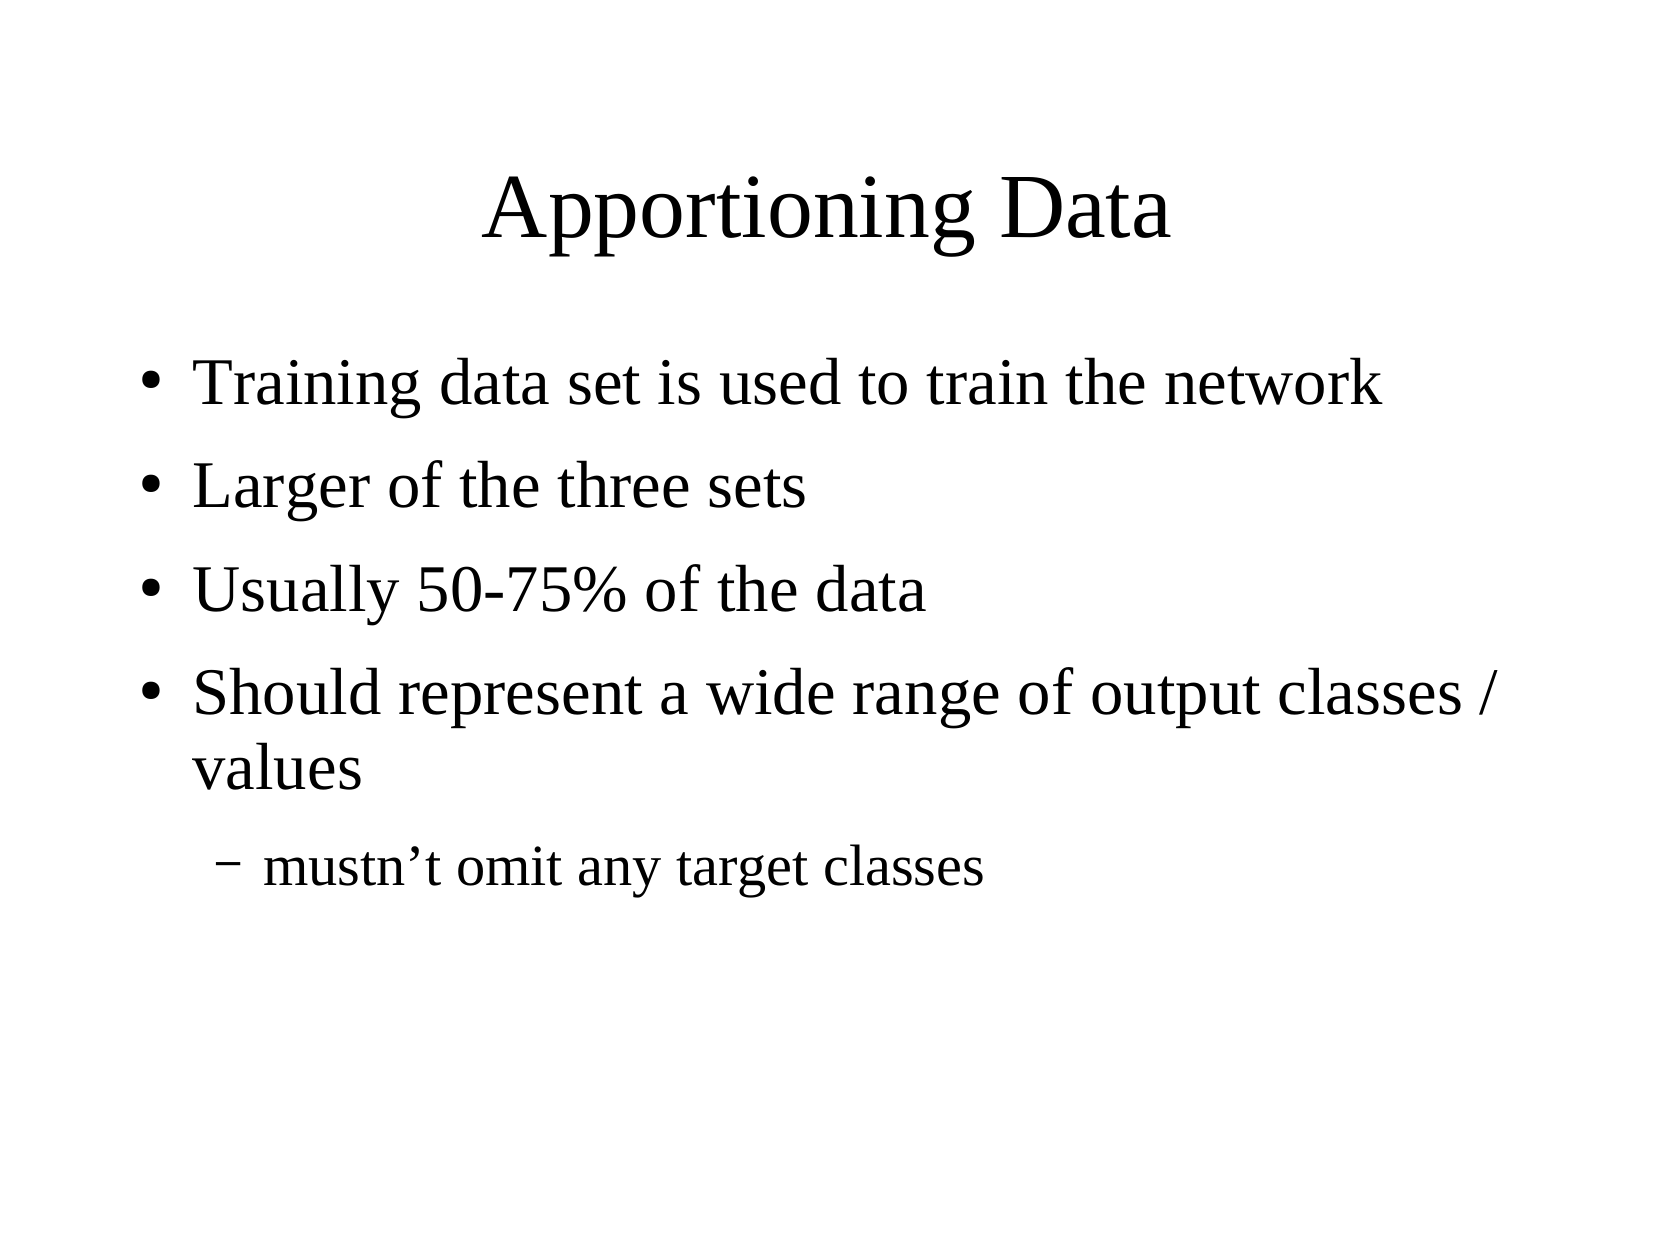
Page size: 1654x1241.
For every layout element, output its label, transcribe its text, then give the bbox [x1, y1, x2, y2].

list Training data set is used to train the network Larger of the three sets Usually 50-75% of the data Should represent a wide range of output classes / values mustn’t omit any target classes [121, 344, 1534, 1127]
title Apportioning Data [121, 102, 1534, 311]
